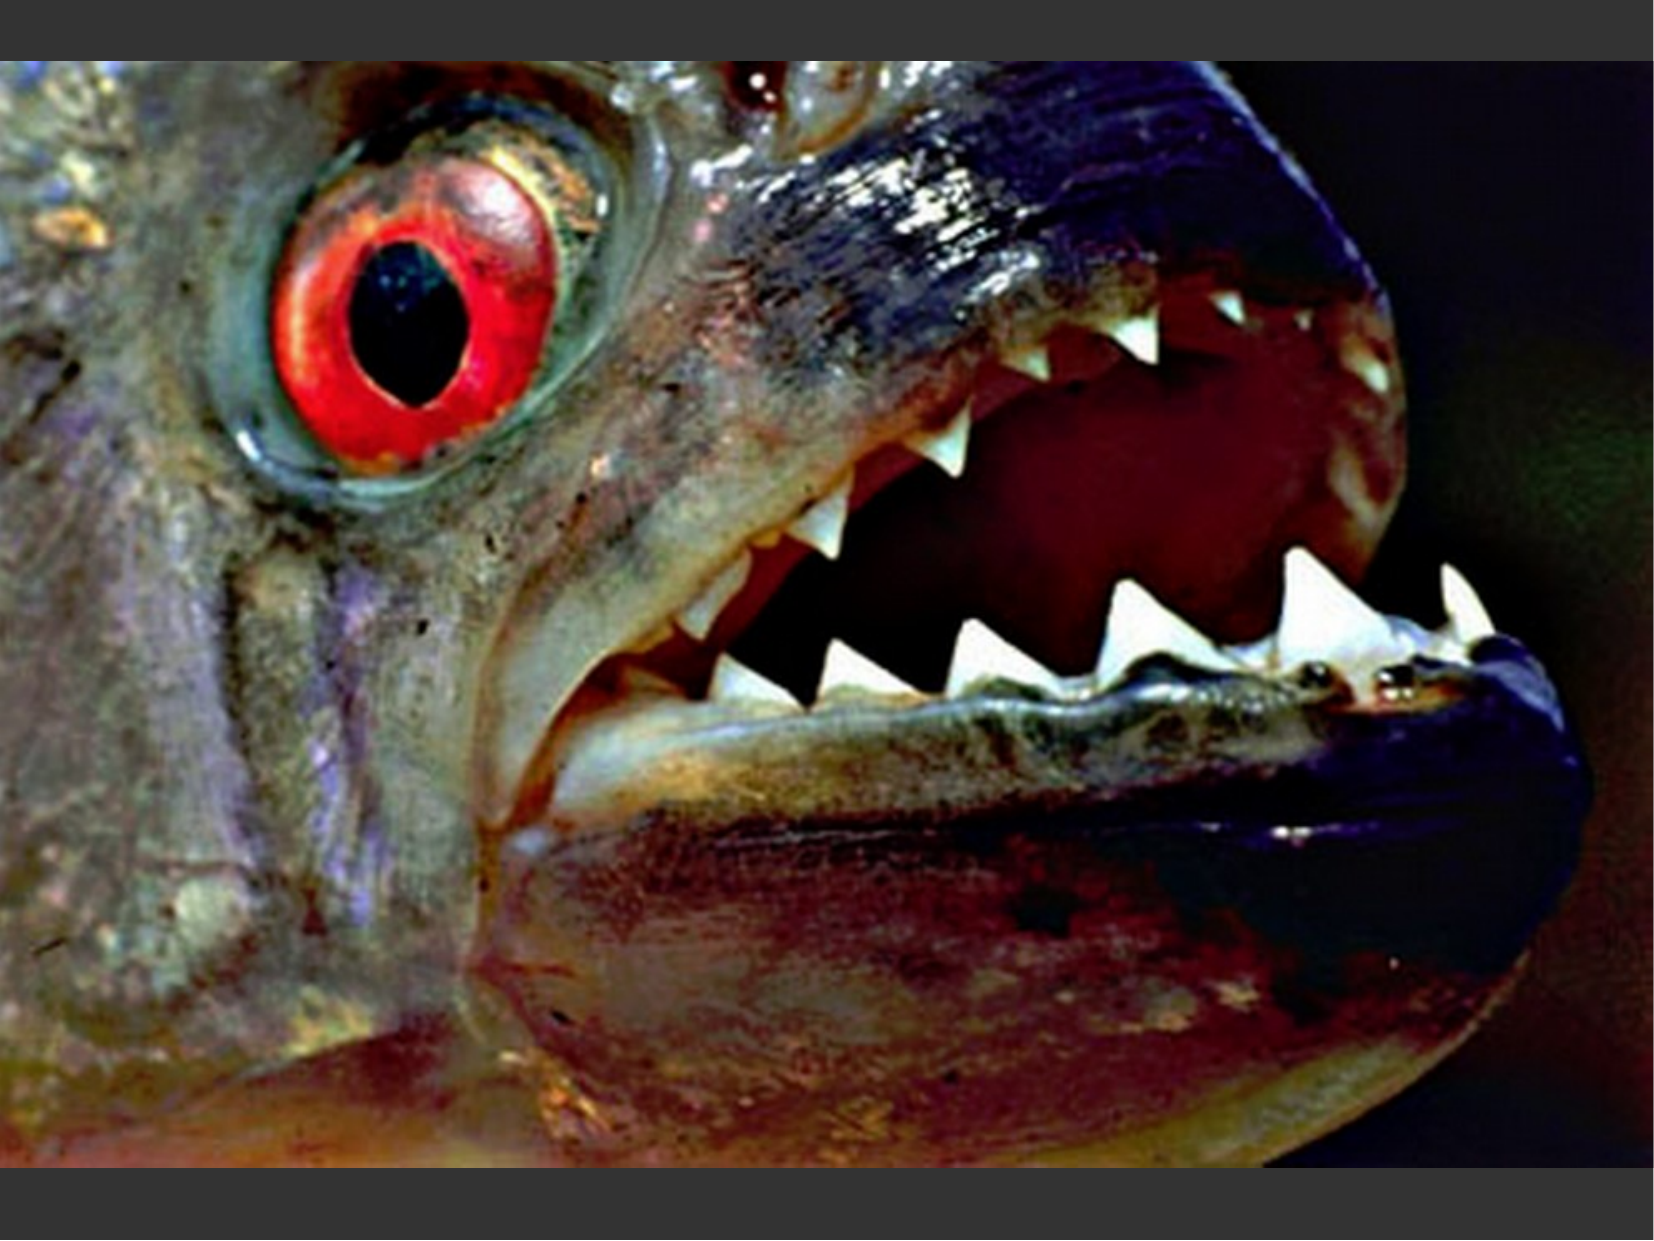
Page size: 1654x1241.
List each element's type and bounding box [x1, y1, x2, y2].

picture [0, 61, 1654, 1168]
